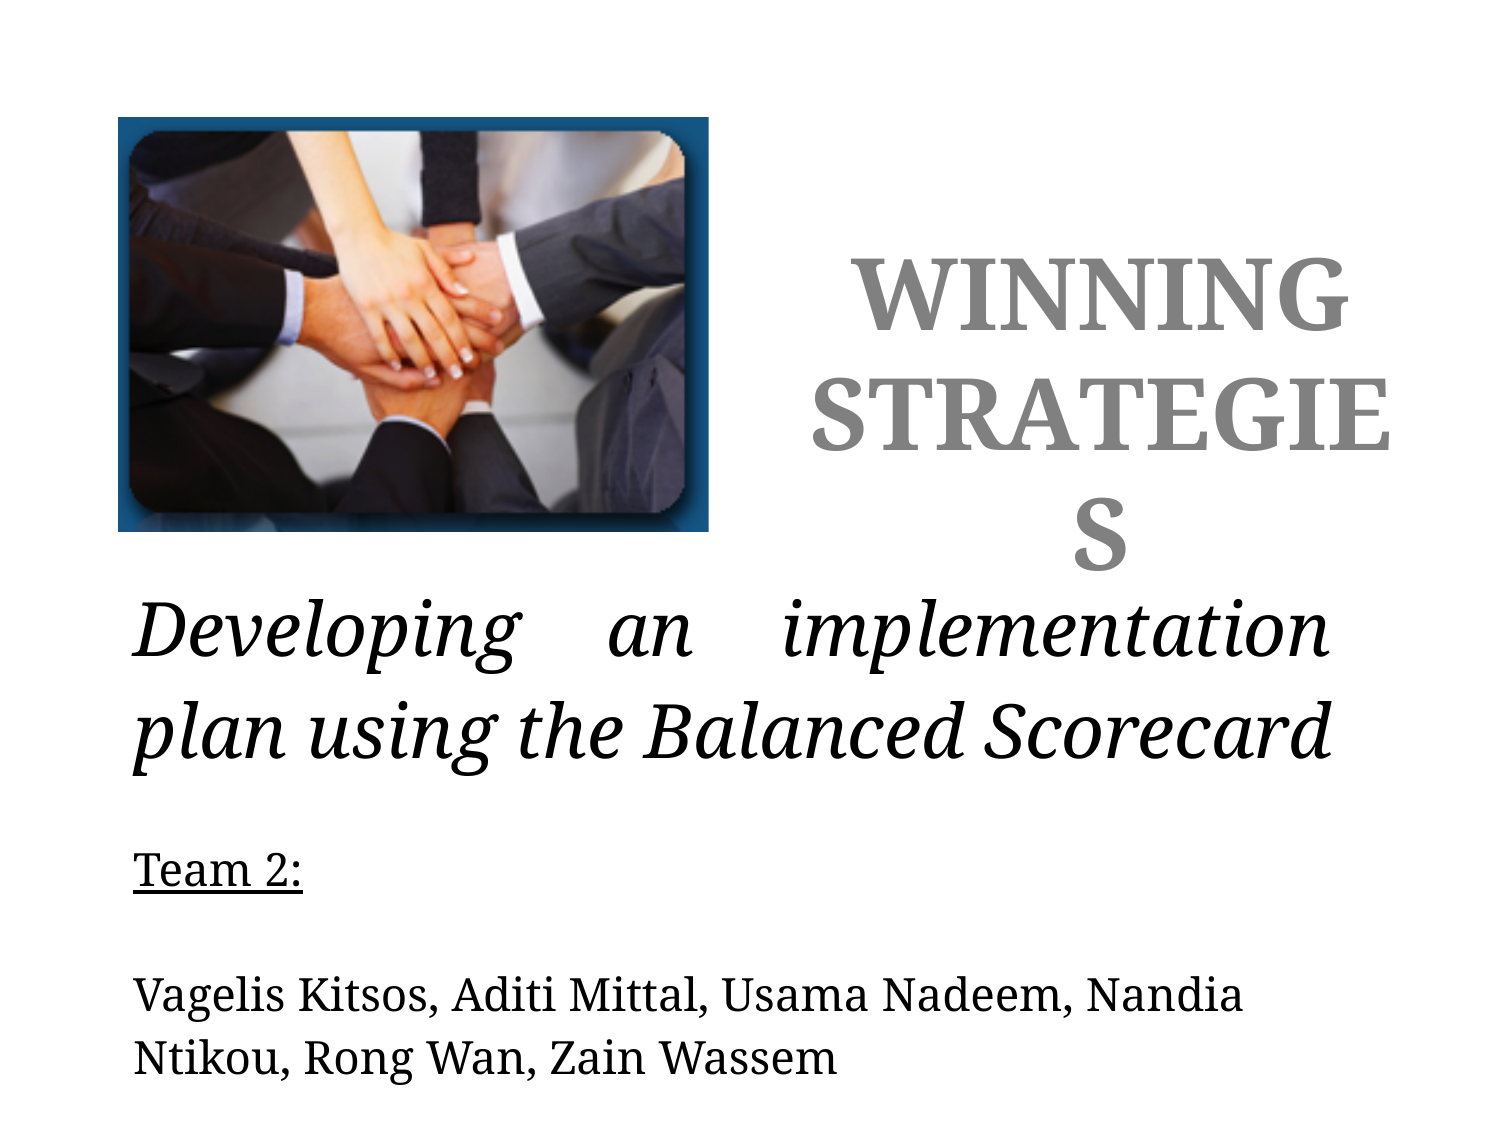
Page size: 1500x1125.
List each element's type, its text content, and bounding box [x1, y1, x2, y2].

picture [118, 117, 709, 532]
text_box Developing an implementation plan using the Balanced Scorecard Team 2: Vagelis Kitsos, Aditi Mittal, Usama Nadeem, Nandia Ntikou, Rong Wan, Zain Wassem [118, 561, 1388, 1093]
title WINNING STRATEGIES [776, 215, 1427, 498]
